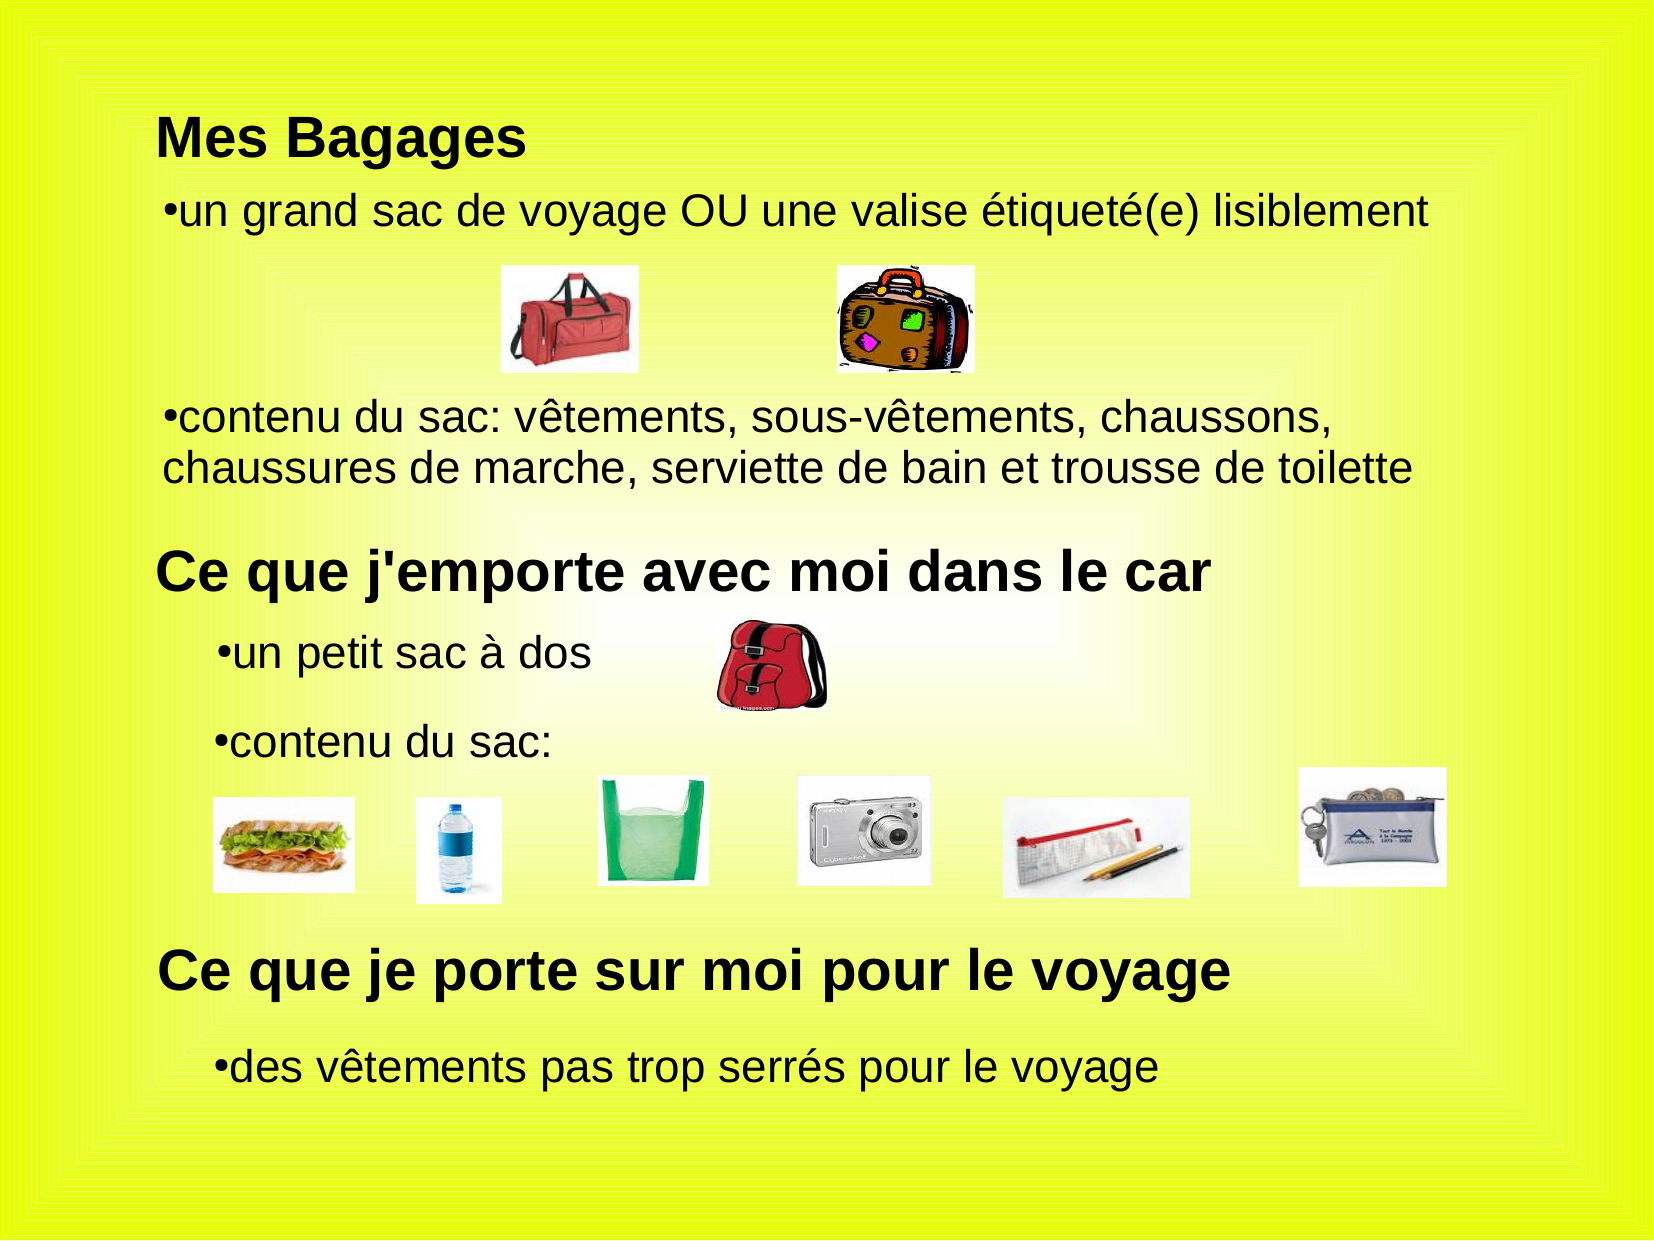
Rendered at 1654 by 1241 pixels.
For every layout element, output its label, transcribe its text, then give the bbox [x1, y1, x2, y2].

text_box Mes Bagages [141, 59, 1211, 178]
picture [837, 265, 975, 373]
text_box Ce que j'emporte avec moi dans le car [141, 531, 1595, 621]
picture [598, 775, 709, 886]
text_box Ce que je porte sur moi pour le voyage [143, 929, 1398, 983]
picture [1003, 797, 1190, 898]
picture [416, 797, 502, 904]
picture [797, 775, 932, 886]
text_box des vêtements pas trop serrés pour le voyage [198, 1033, 1211, 1123]
picture [501, 265, 639, 373]
picture [1299, 767, 1447, 887]
picture [717, 620, 827, 711]
text_box contenu du sac: vêtements, sous-vêtements, chaussons, chaussures de marche, serviette de bain et trousse de toilette [147, 383, 1584, 531]
text_box un grand sac de voyage OU une valise étiqueté(e) lisiblement [147, 177, 1506, 266]
picture [213, 797, 355, 893]
text_box un petit sac à dos [201, 620, 621, 708]
text_box contenu du sac: [198, 708, 650, 798]
